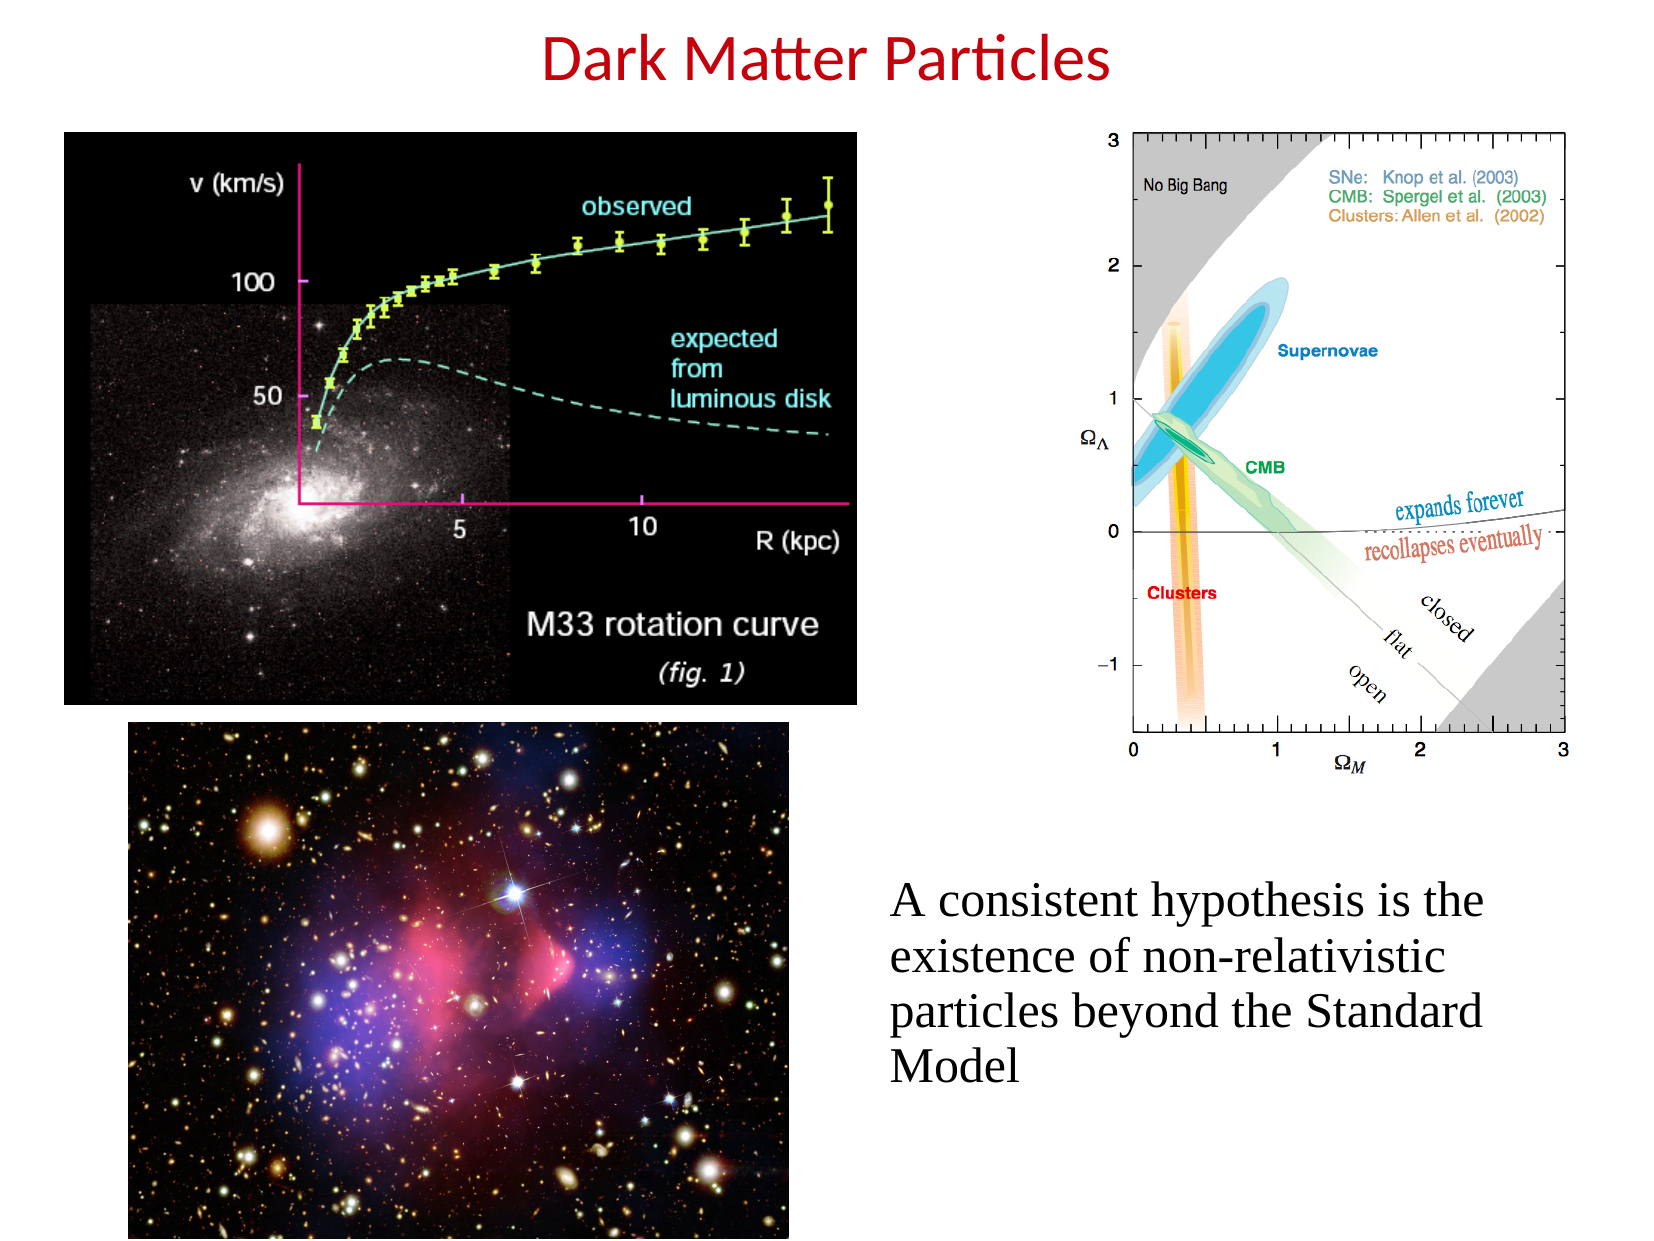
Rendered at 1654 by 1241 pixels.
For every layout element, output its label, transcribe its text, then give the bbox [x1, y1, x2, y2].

picture [0, 132, 998, 705]
title Dark Matter Particles [82, 6, 1571, 213]
picture [24, 722, 892, 1239]
picture [1057, 123, 1589, 779]
text_box A consistent hypothesis is the existence of non-relativistic particles beyond the Standard Model [889, 872, 1560, 1094]
